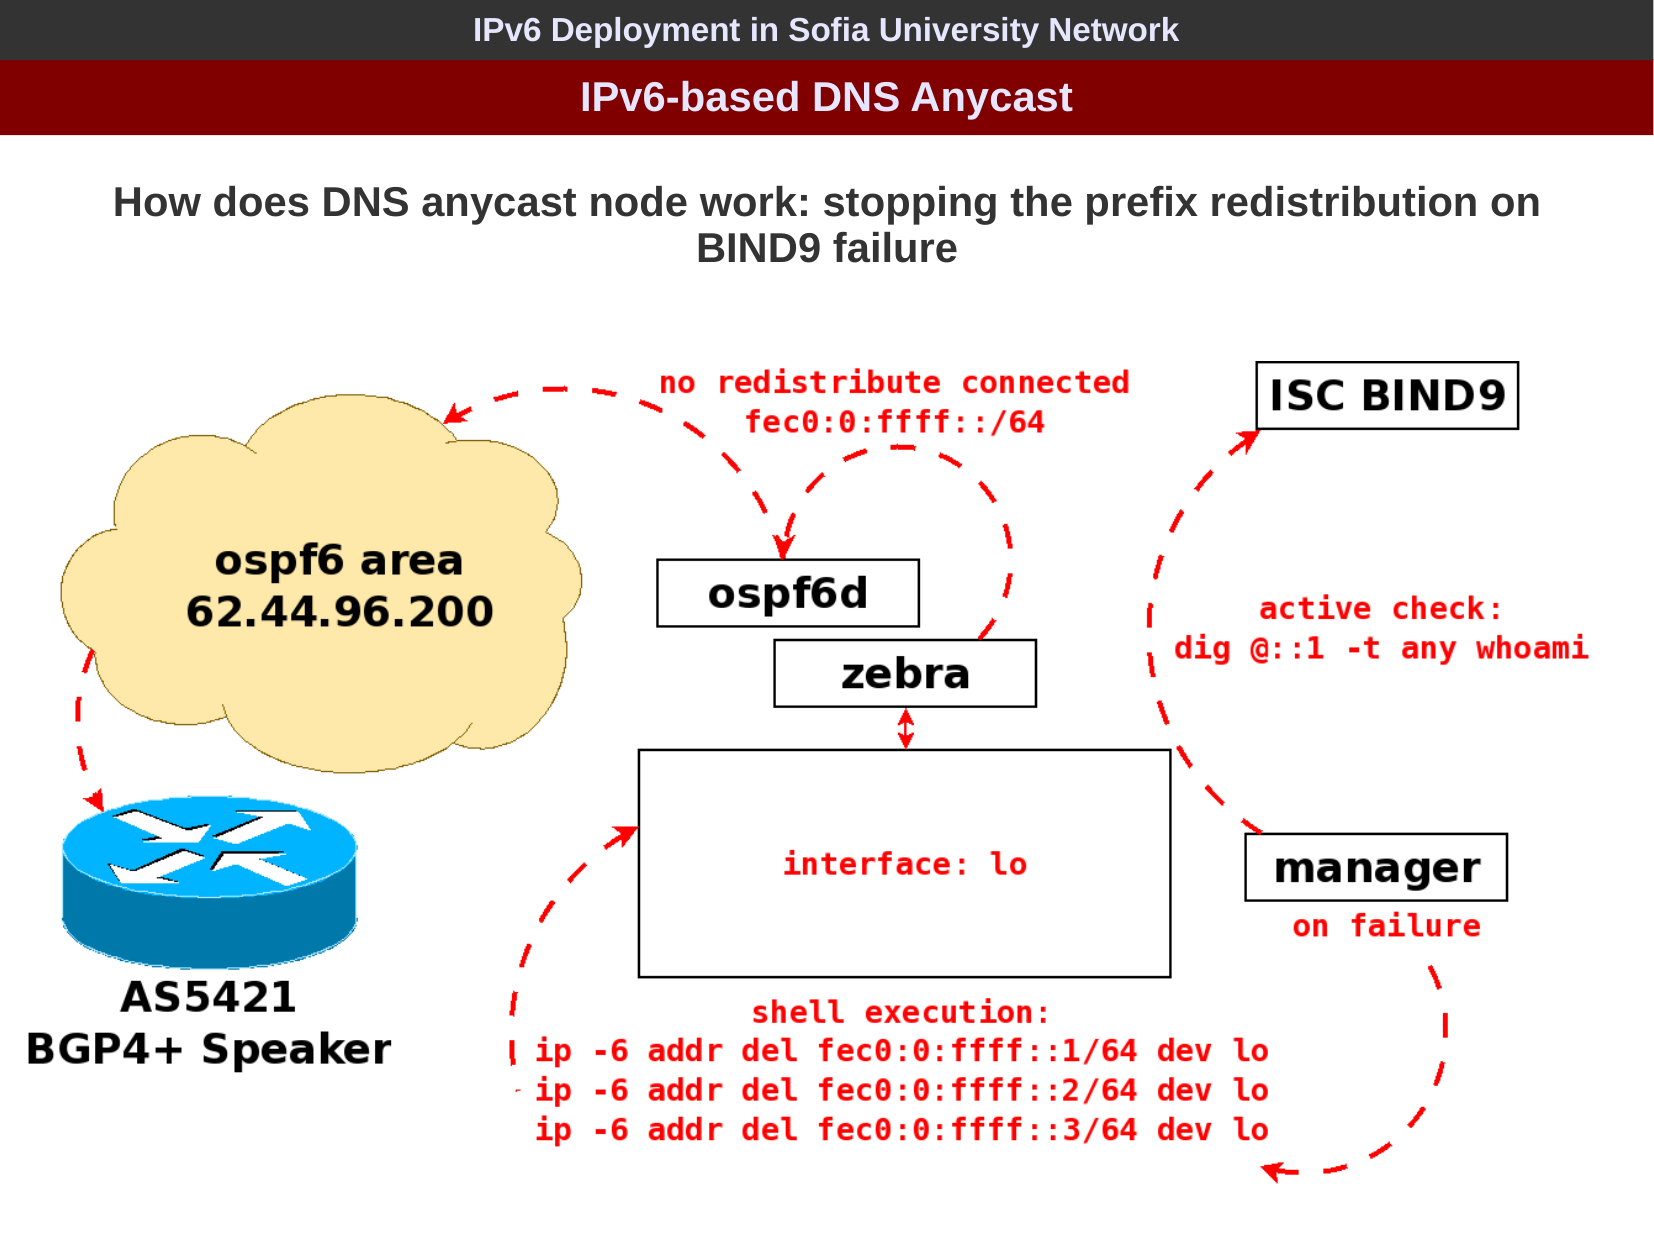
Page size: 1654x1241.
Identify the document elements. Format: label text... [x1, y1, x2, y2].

text_box IPv6-based DNS Anycast [0, 61, 1654, 136]
text_box IPv6 Deployment in Sofia University Network [0, 0, 1654, 61]
text_box How does DNS anycast node work: stopping the prefix redistribution on BIND9 failure [30, 165, 1625, 286]
picture [25, 361, 1591, 1186]
